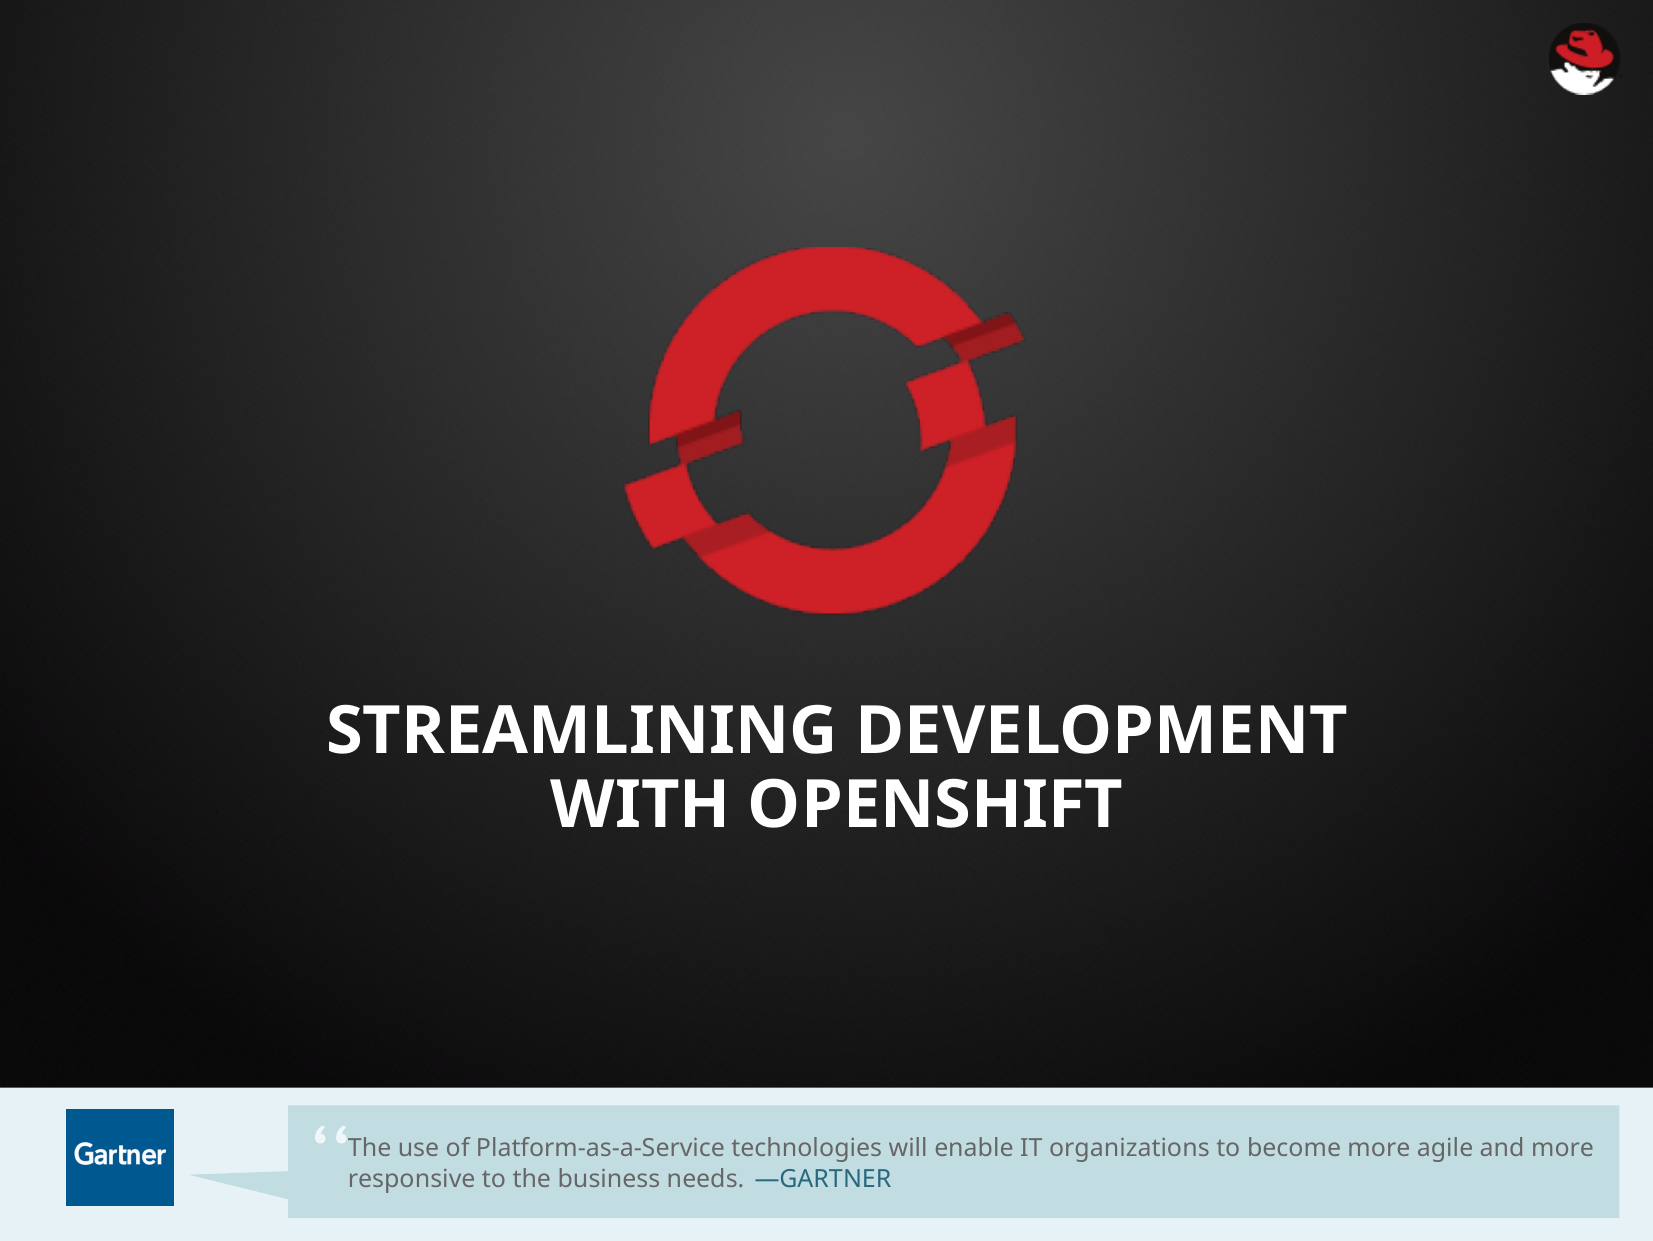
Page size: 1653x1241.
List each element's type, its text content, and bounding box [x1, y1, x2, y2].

text_box [188, 1105, 1620, 1218]
text_box —GARTNER [739, 1153, 1257, 1201]
text_box The use of Platform-as-a-Service technologies will enable IT organizations to become more agile and more responsive to the business needs. [333, 1121, 1607, 1201]
picture [66, 1109, 174, 1206]
picture [0, 0, 1653, 1087]
subtitle STREAMLINING DEVELOPMENT WITH OPENSHIFT [100, 622, 1518, 913]
